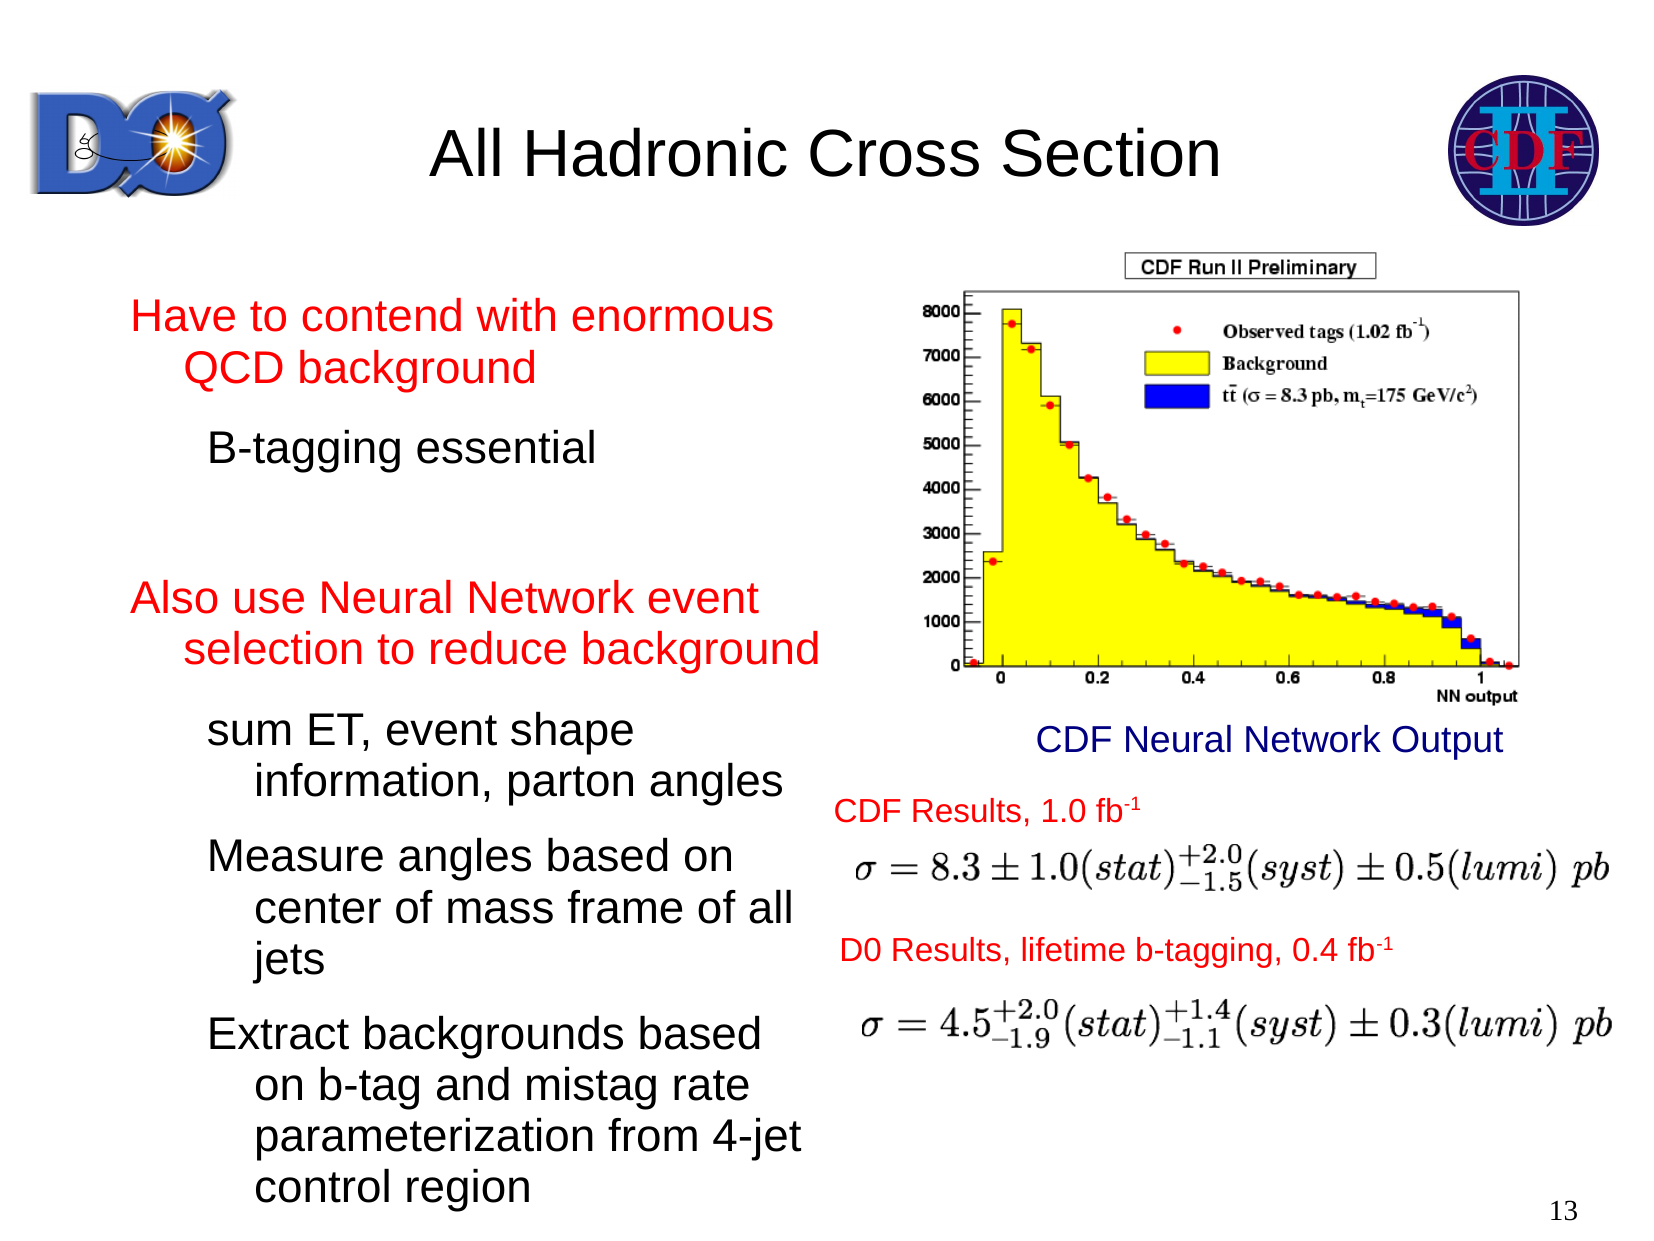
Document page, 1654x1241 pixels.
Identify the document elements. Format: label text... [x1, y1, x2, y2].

picture [1571, 75, 1599, 226]
text_box D0 Results, lifetime b-tagging, 0.4 fb-1 [824, 923, 1612, 978]
picture [26, 86, 82, 200]
text_box CDF Results, 1.0 fb-1 [818, 784, 1607, 838]
title All Hadronic Cross Section [82, 49, 1571, 257]
picture [862, 998, 1613, 1049]
picture [895, 245, 1588, 713]
picture [856, 843, 1610, 892]
list Have to contend with enormous QCD background B-tagging essential Also use Neural Network event selection to reduce background sum ET, event shape information, parton angles Measure angles based on center of mass frame of all jets Extract backgrounds based on b-tag and mistag rate parameterization from 4-jet control region [112, 290, 825, 1213]
text_box CDF Neural Network Output [951, 710, 1589, 768]
